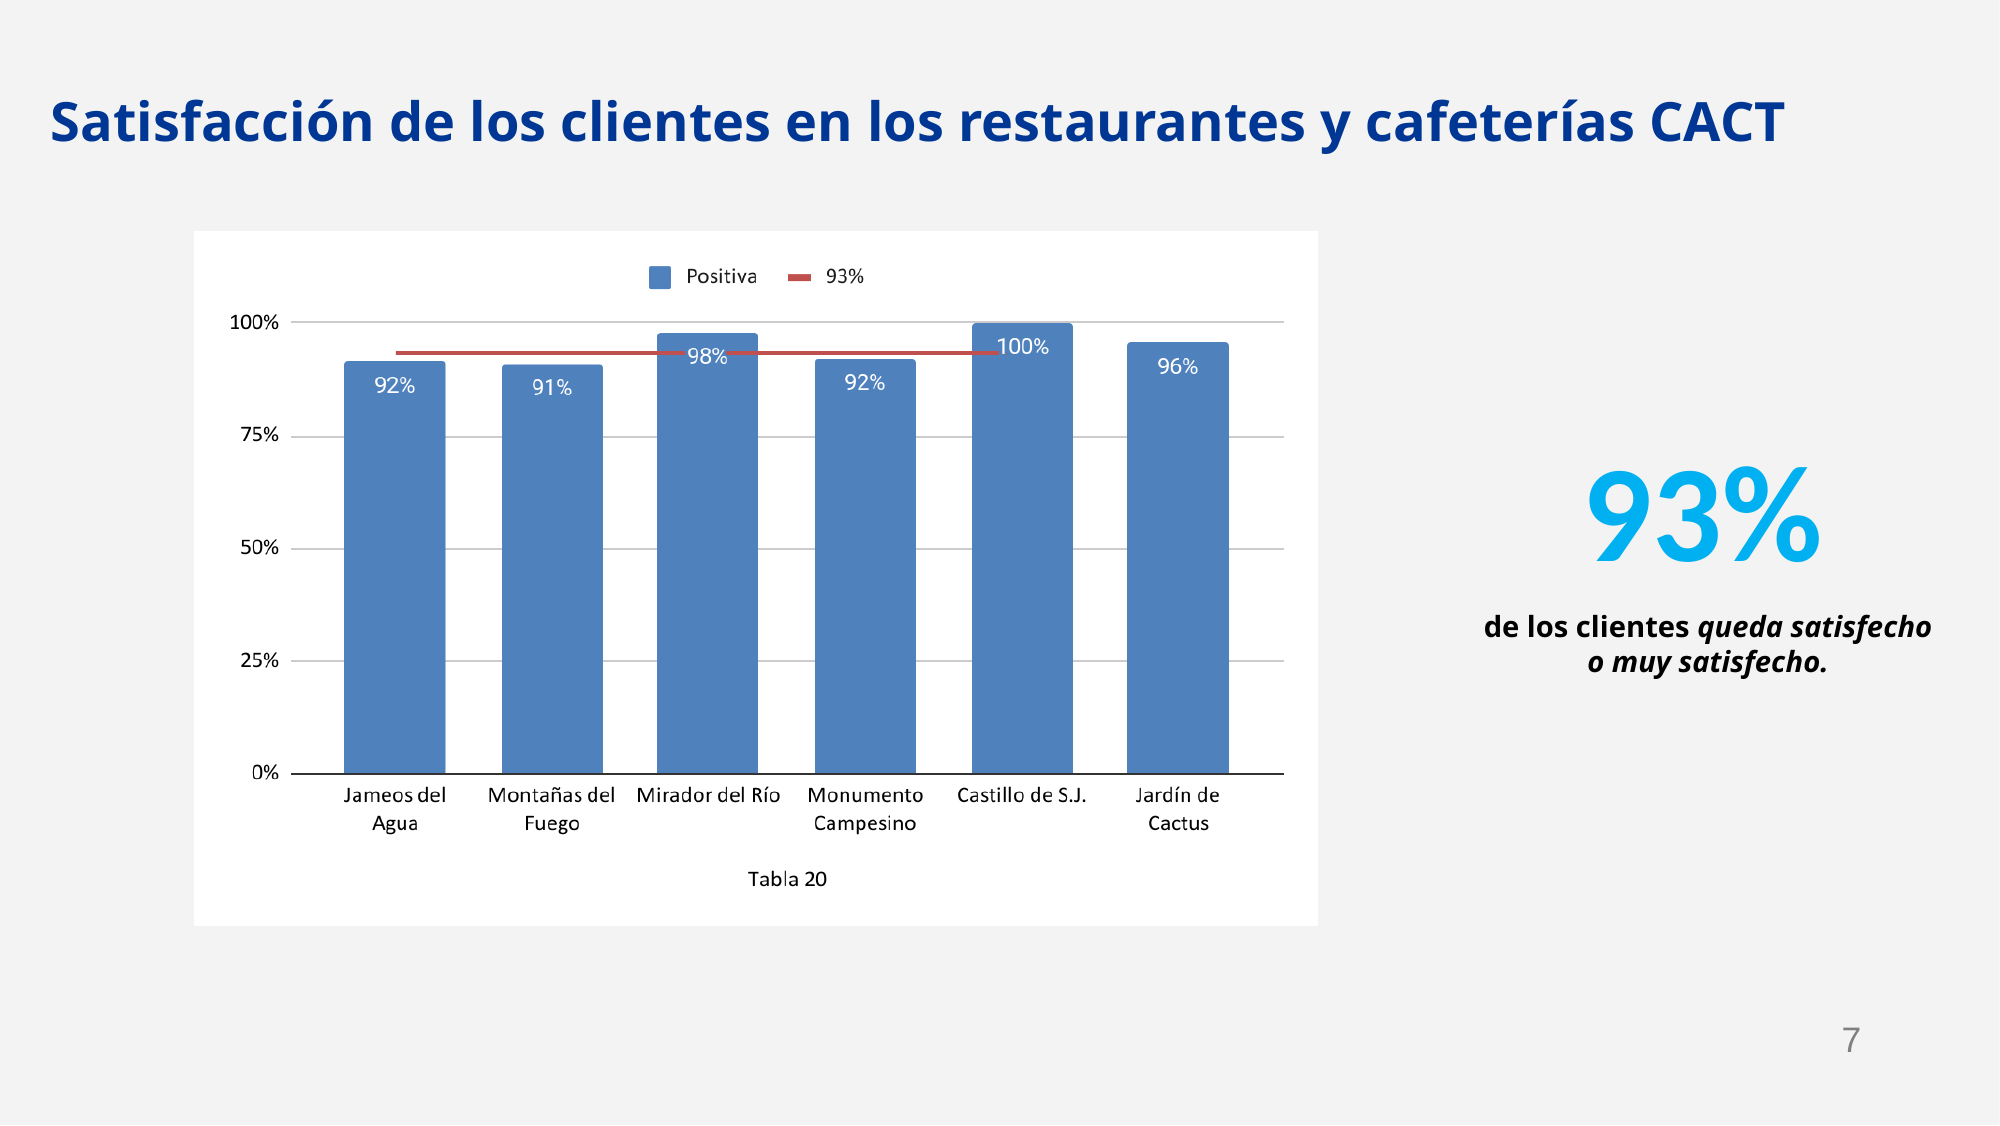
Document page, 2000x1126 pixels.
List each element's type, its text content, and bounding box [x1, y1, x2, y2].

text_box 93% [1566, 416, 1839, 599]
text_box de los clientes queda satisfecho o muy satisfecho. [1465, 600, 1951, 798]
text_box Satisfacción de los clientes en los restaurantes y cafeterías CACT [50, 67, 1945, 173]
picture [194, 231, 1318, 926]
slide_number 1 [1412, 1008, 1880, 1069]
